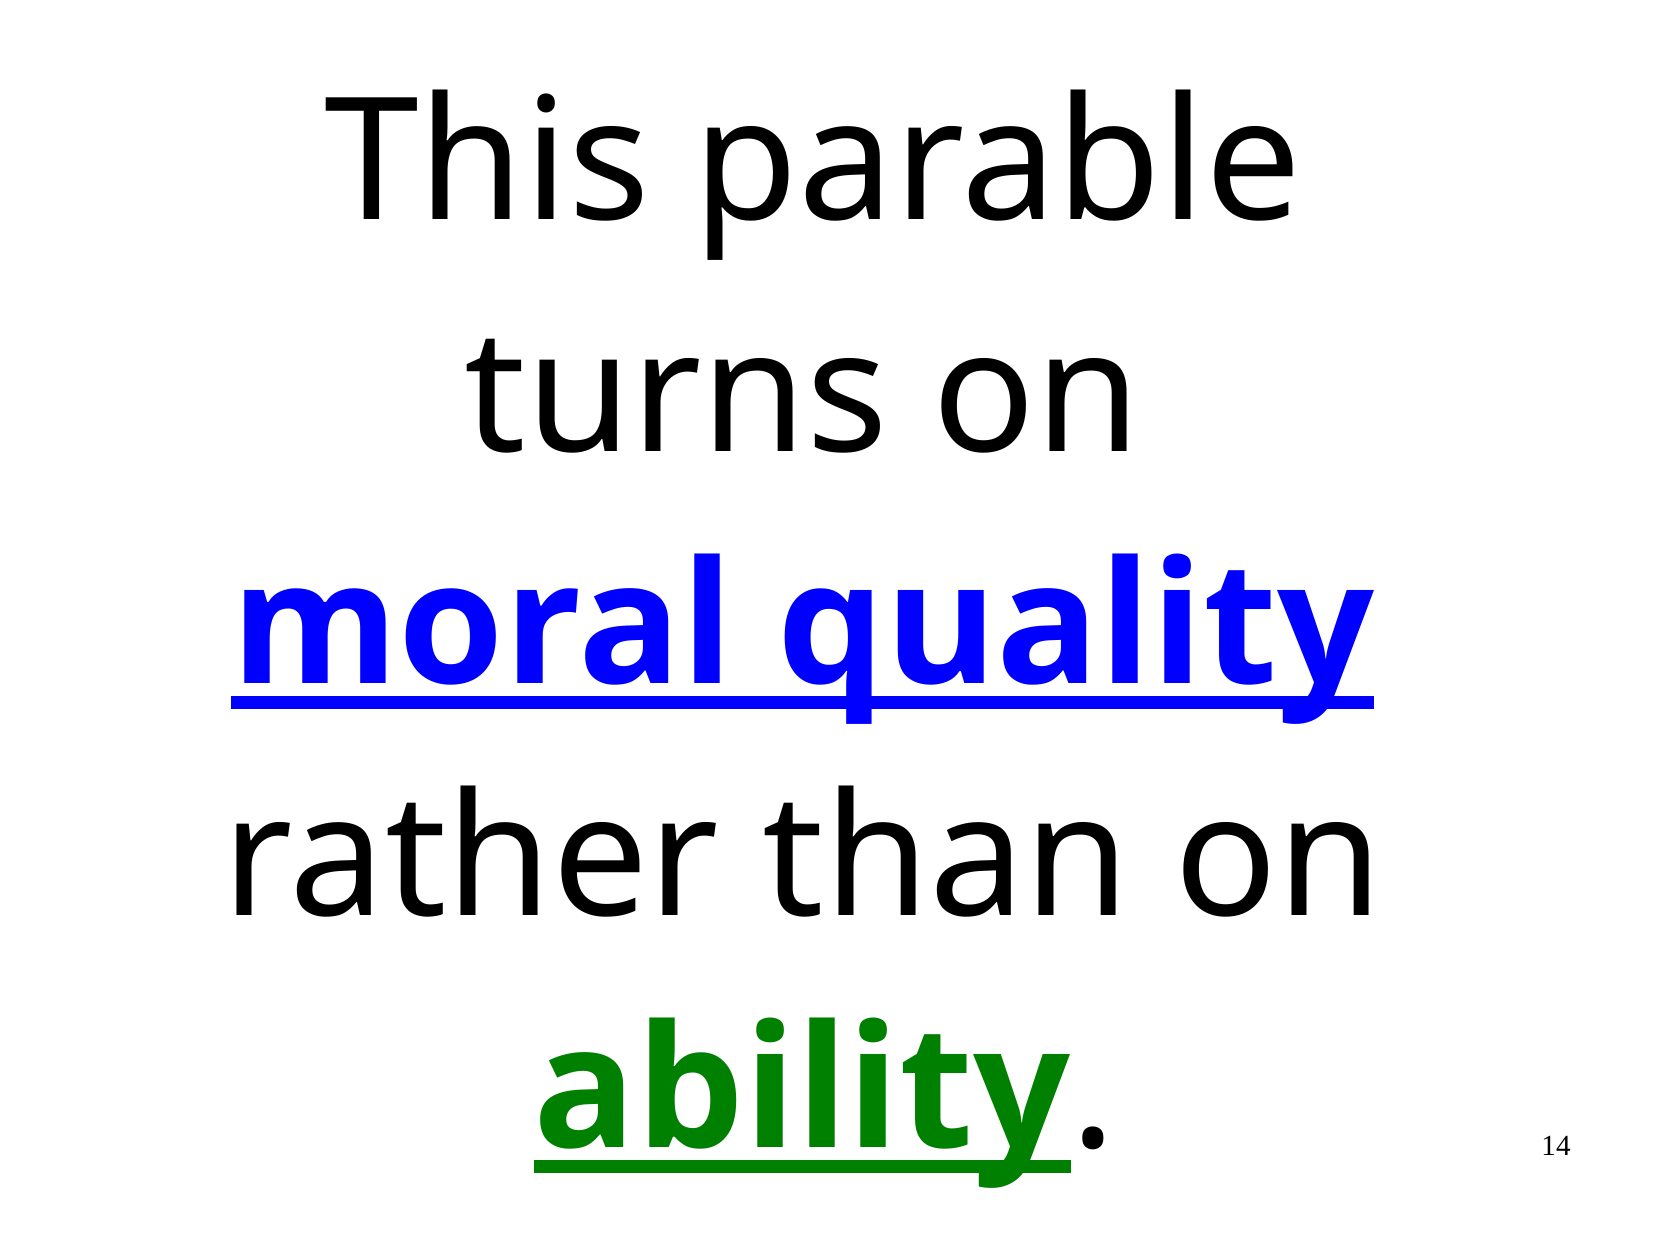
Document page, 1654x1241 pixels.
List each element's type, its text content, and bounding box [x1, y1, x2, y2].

list This parable turns on moral quality rather than on ability. [37, 37, 1613, 1201]
